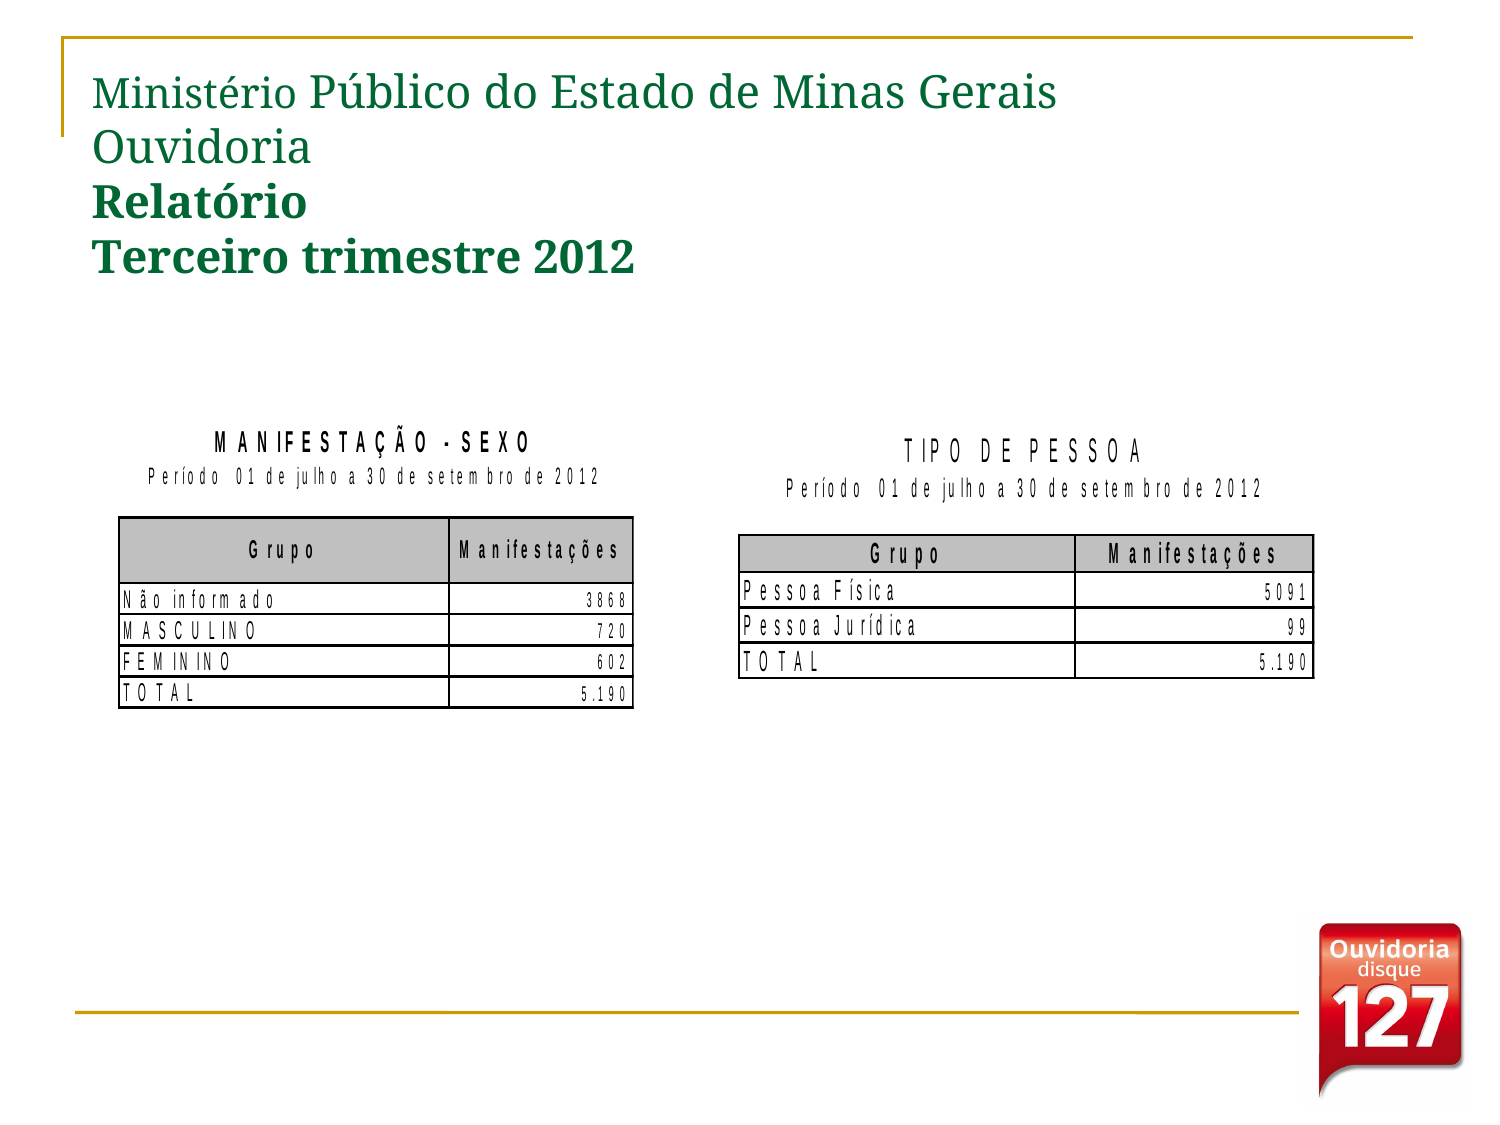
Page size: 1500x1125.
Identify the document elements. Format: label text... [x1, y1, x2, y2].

chart [118, 422, 634, 709]
chart [738, 427, 1315, 680]
text_box Ministério Público do Estado de Minas Gerais Ouvidoria Relatório Terceiro trimestre 2012 [76, 0, 1427, 187]
chart [1299, 912, 1473, 1107]
